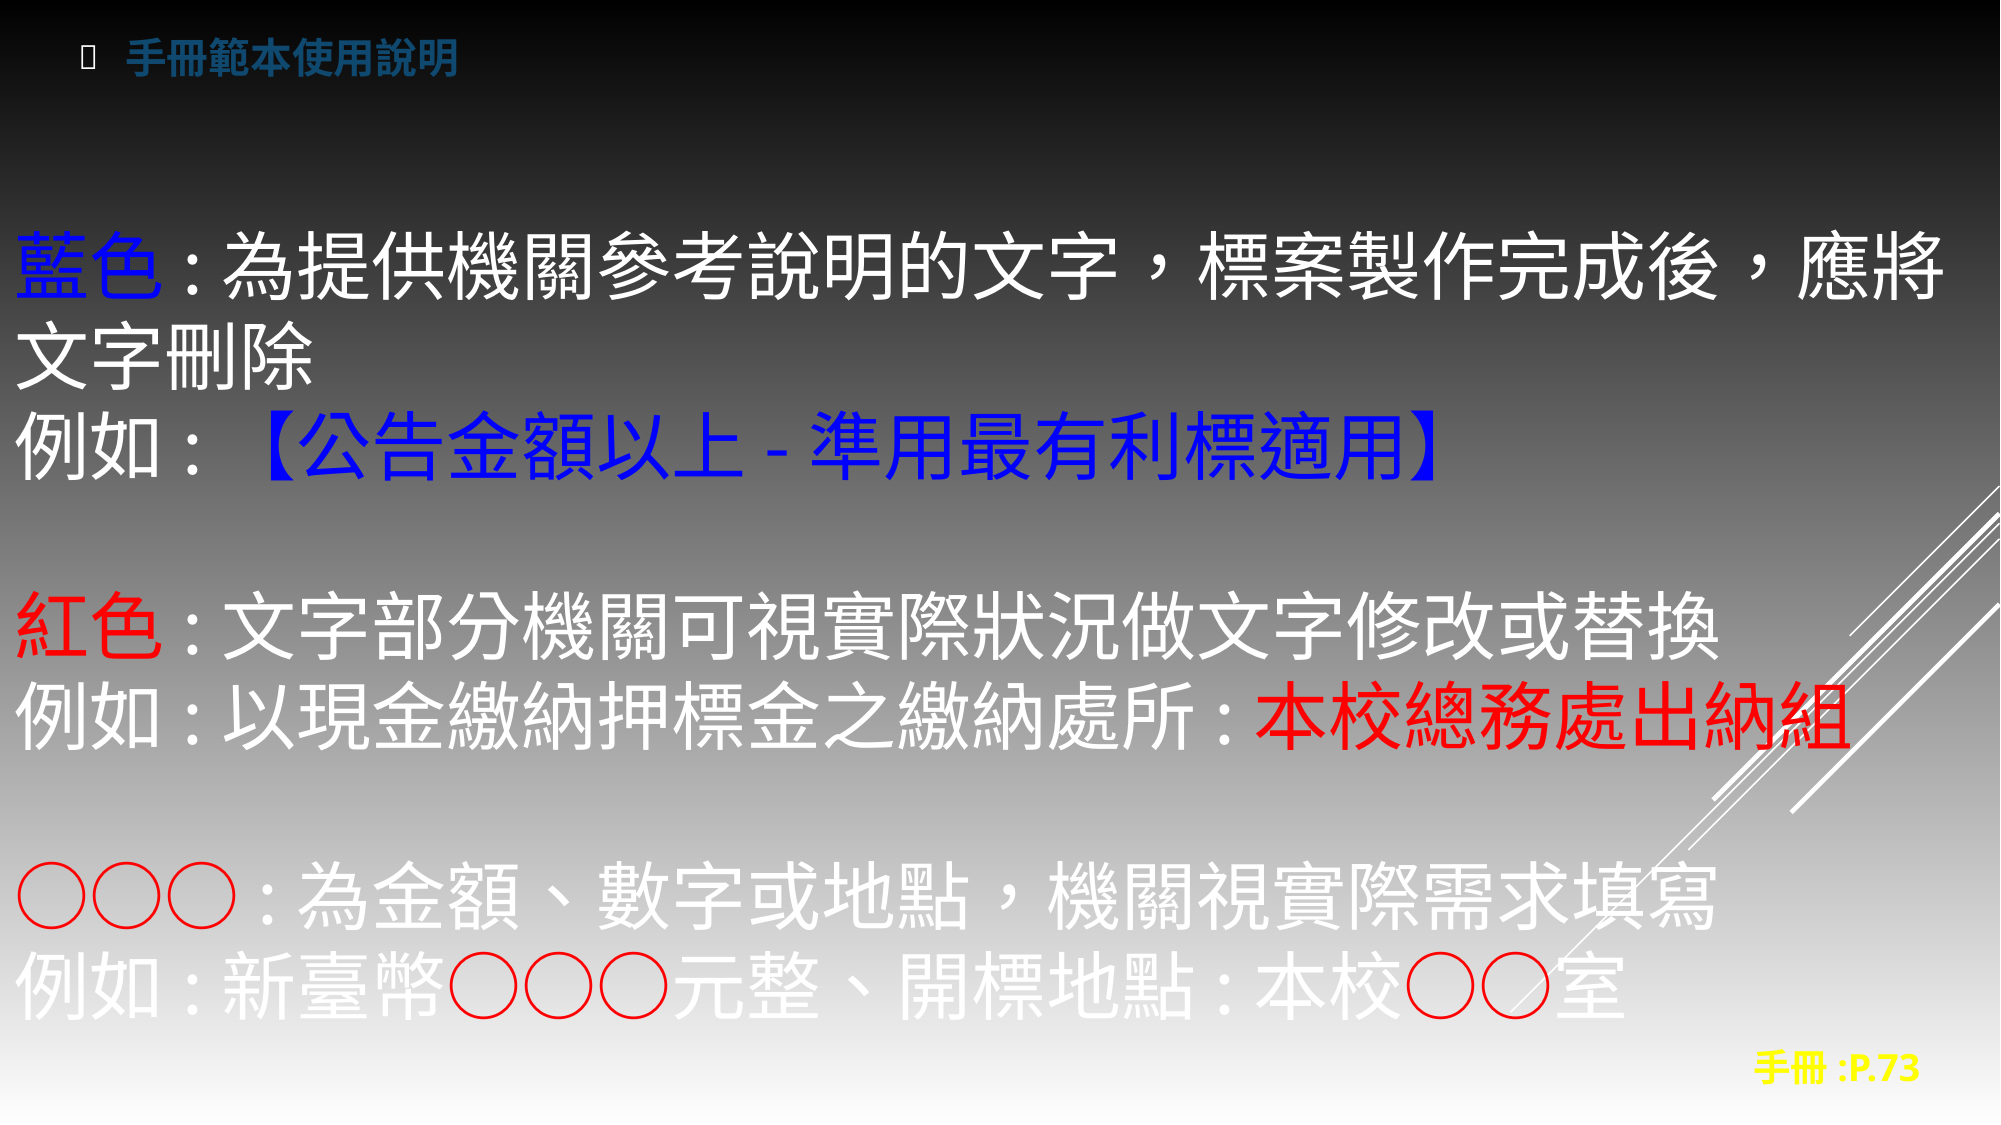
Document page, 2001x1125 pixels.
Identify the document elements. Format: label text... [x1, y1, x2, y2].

list 手冊範本使用說明 [63, 24, 1464, 124]
text_box 手冊:P.73 [1738, 1036, 1997, 1097]
title 藍色:為提供機關參考說明的文字，標案製作完成後，應將文字刪除 例如:【公告金額以上-準用最有利標適用】 紅色:文字部分機關可視實際狀況做文字修改或替換 例如:以現金繳納押標金之繳納處所:本校總務處出納組 ○○○:為金額、數字或地點，機關視實際需求填寫 例如:新臺幣○○○元整、開標地點:本校○○室 :為建議勾選項目 [0, 212, 1987, 1037]
